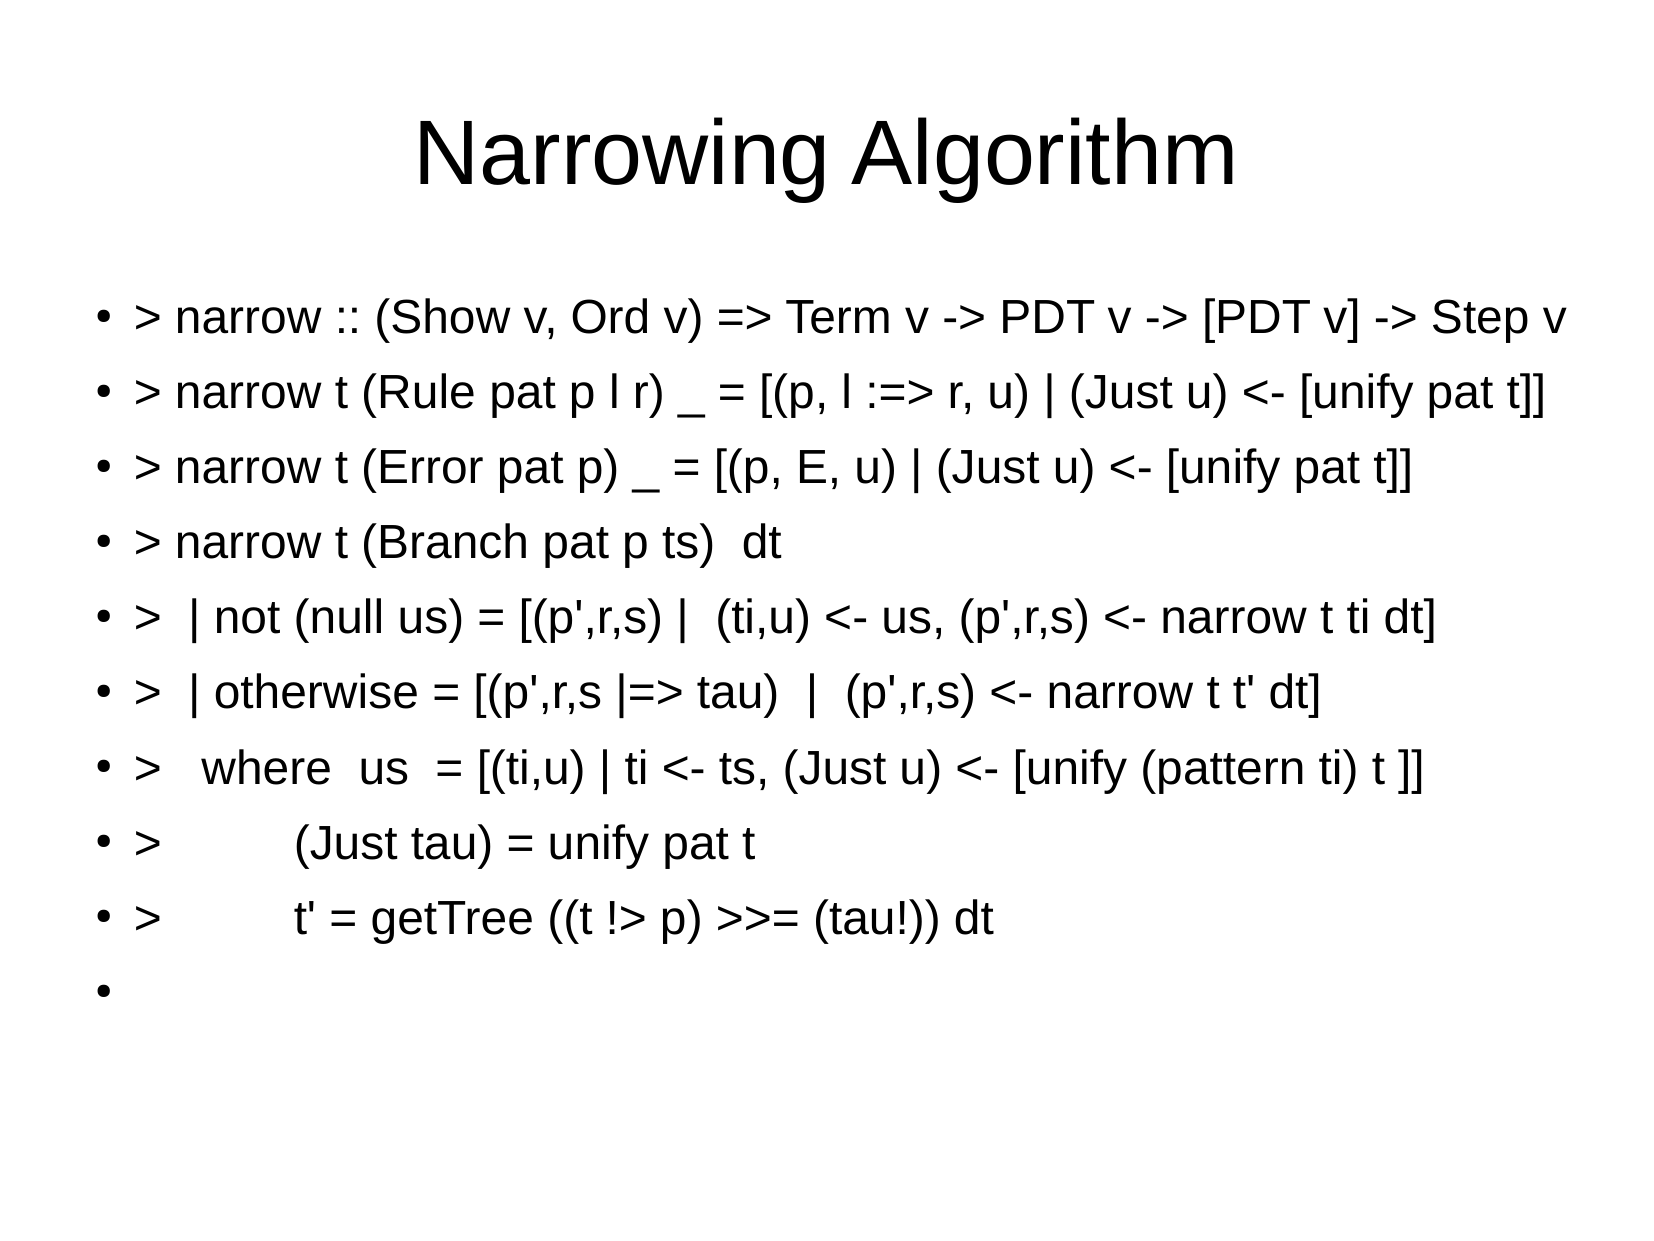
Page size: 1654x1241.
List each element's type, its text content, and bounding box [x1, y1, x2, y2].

title Narrowing Algorithm [82, 49, 1571, 257]
list > narrow :: (Show v, Ord v) => Term v -> PDT v -> [PDT v] -> Step v > narrow t (Rule pat p l r) _ = [(p, l :=> r, u) | (Just u) <- [unify pat t]] > narrow t (Error pat p) _ = [(p, E, u) | (Just u) <- [unify pat t]] > narrow t (Branch pat p ts) dt > | not (null us) = [(p',r,s) | (ti,u) <- us, (p',r,s) <- narrow t ti dt] > | otherwise = [(p',r,s |=> tau) | (p',r,s) <- narrow t t' dt] > where us = [(ti,u) | ti <- ts, (Just u) <- [unify (pattern ti) t ]] > (Just tau) = unify pat t > t' = getTree ((t !> p) >>= (tau!)) dt [82, 290, 1571, 1010]
